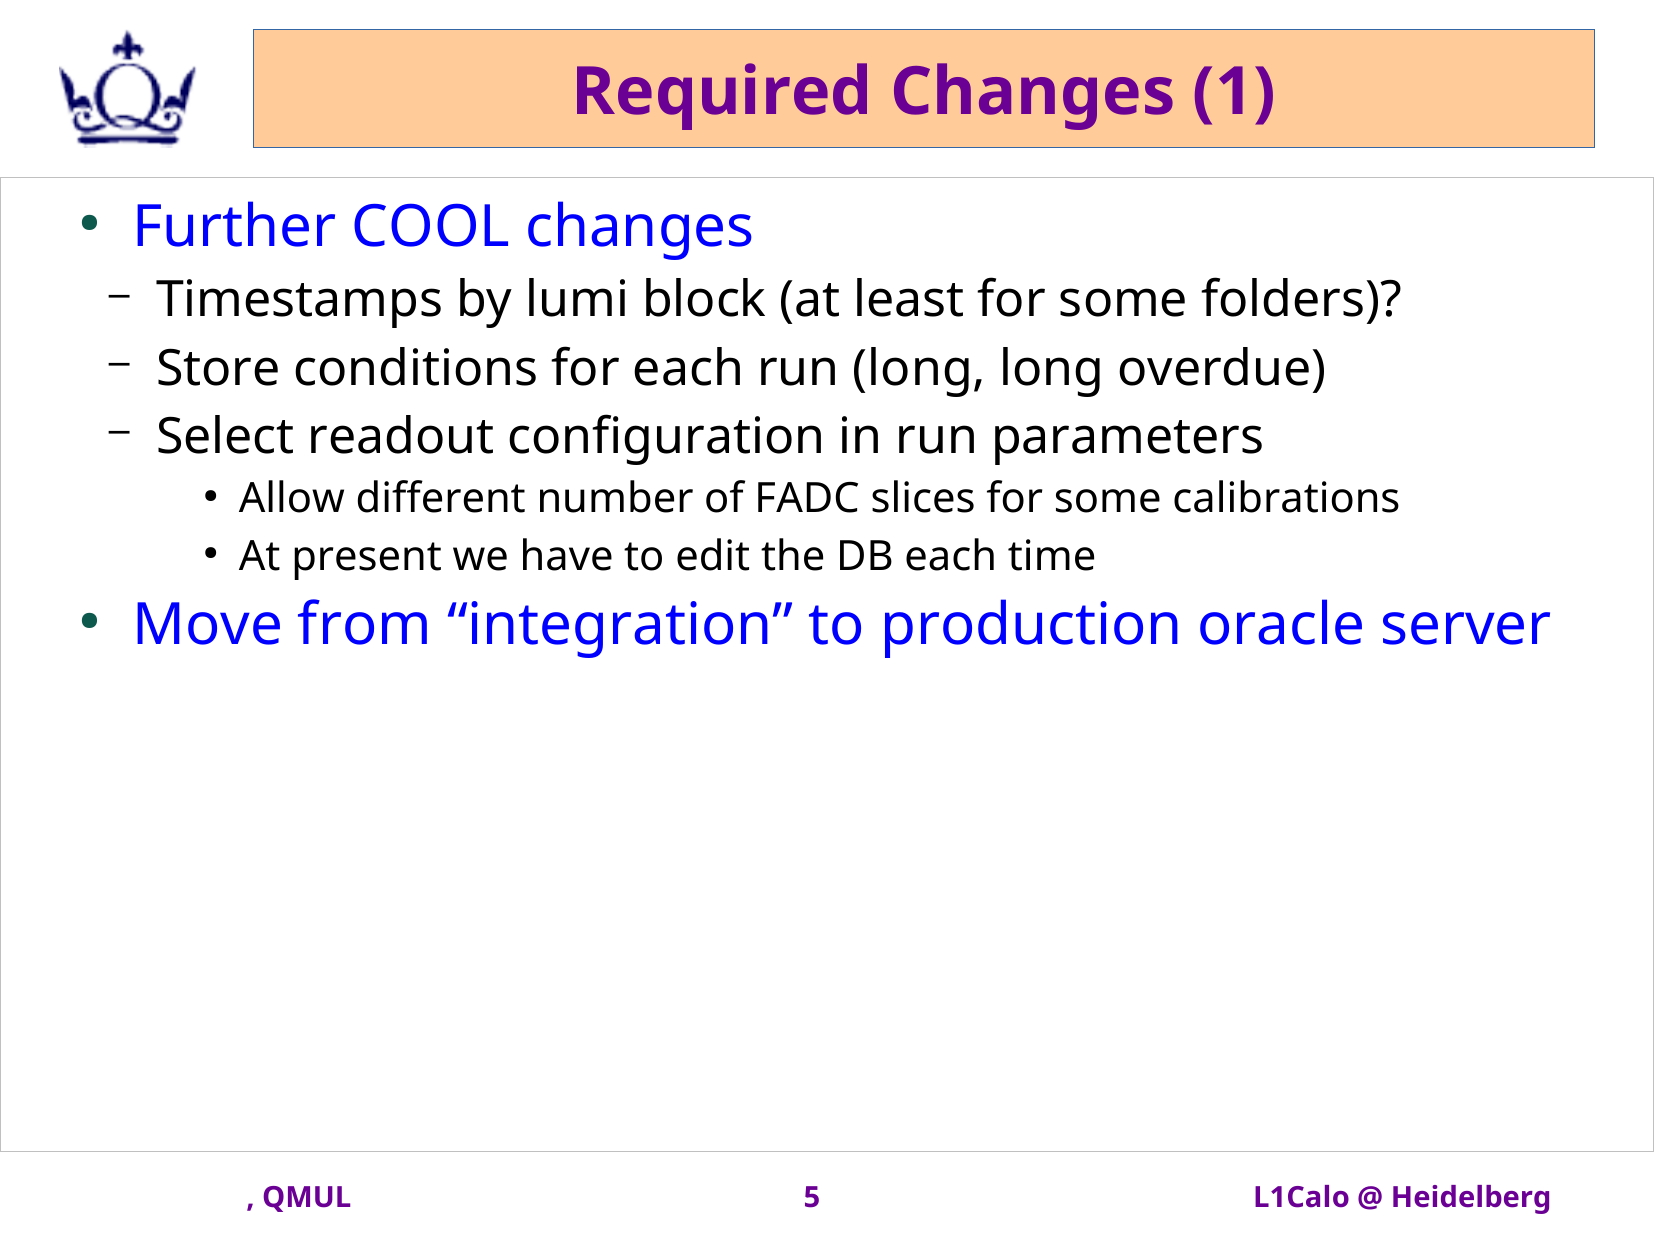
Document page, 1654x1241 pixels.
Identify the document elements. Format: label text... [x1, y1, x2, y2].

list Further COOL changes Timestamps by lumi block (at least for some folders)? Store conditions for each run (long, long overdue) Select readout configuration in run parameters Allow different number of FADC slices for some calibrations At present we have to edit the DB each time Move from “integration” to production oracle server [61, 184, 1605, 950]
title Required Changes (1) [253, 29, 1595, 148]
picture [59, 29, 200, 148]
